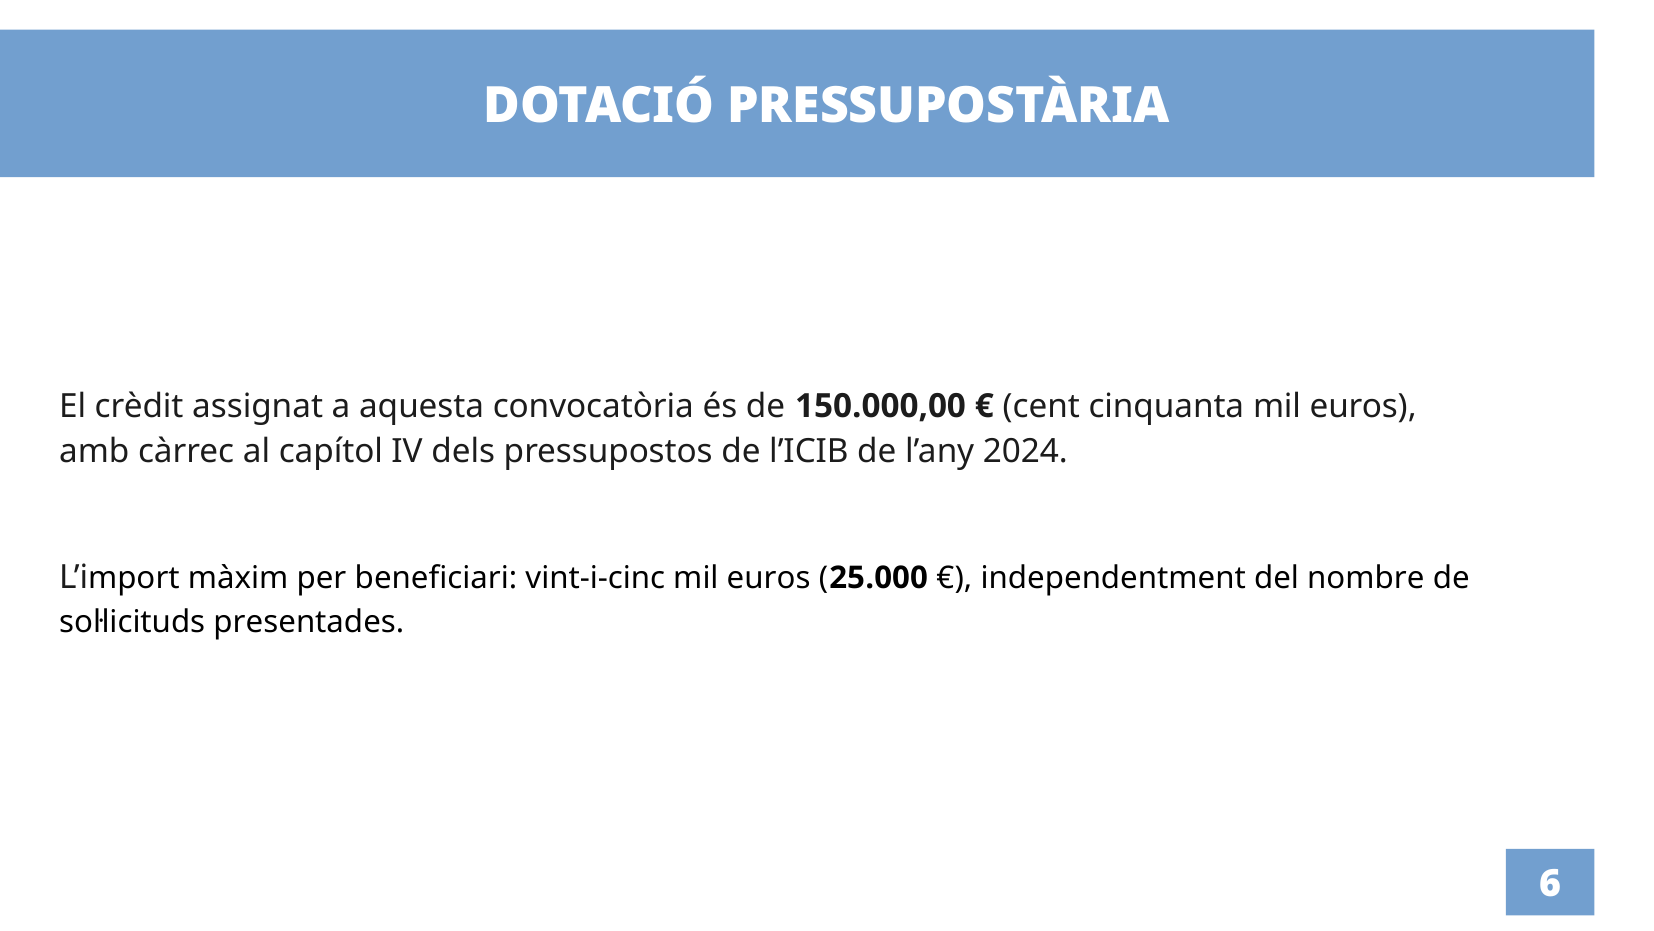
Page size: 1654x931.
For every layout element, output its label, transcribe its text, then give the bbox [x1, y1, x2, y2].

title DOTACIÓ PRESSUPOSTÀRIA [59, 44, 1595, 163]
list El crèdit assignat a aquesta convocatòria és de 150.000,00 € (cent cinquanta mil euros), amb càrrec al capítol IV dels pressupostos de l’ICIB de l’any 2024. L’import màxim per beneficiari: vint-i-cinc mil euros (25.000 €), independentment del nombre de sol·licituds presentades. [59, 210, 1486, 814]
